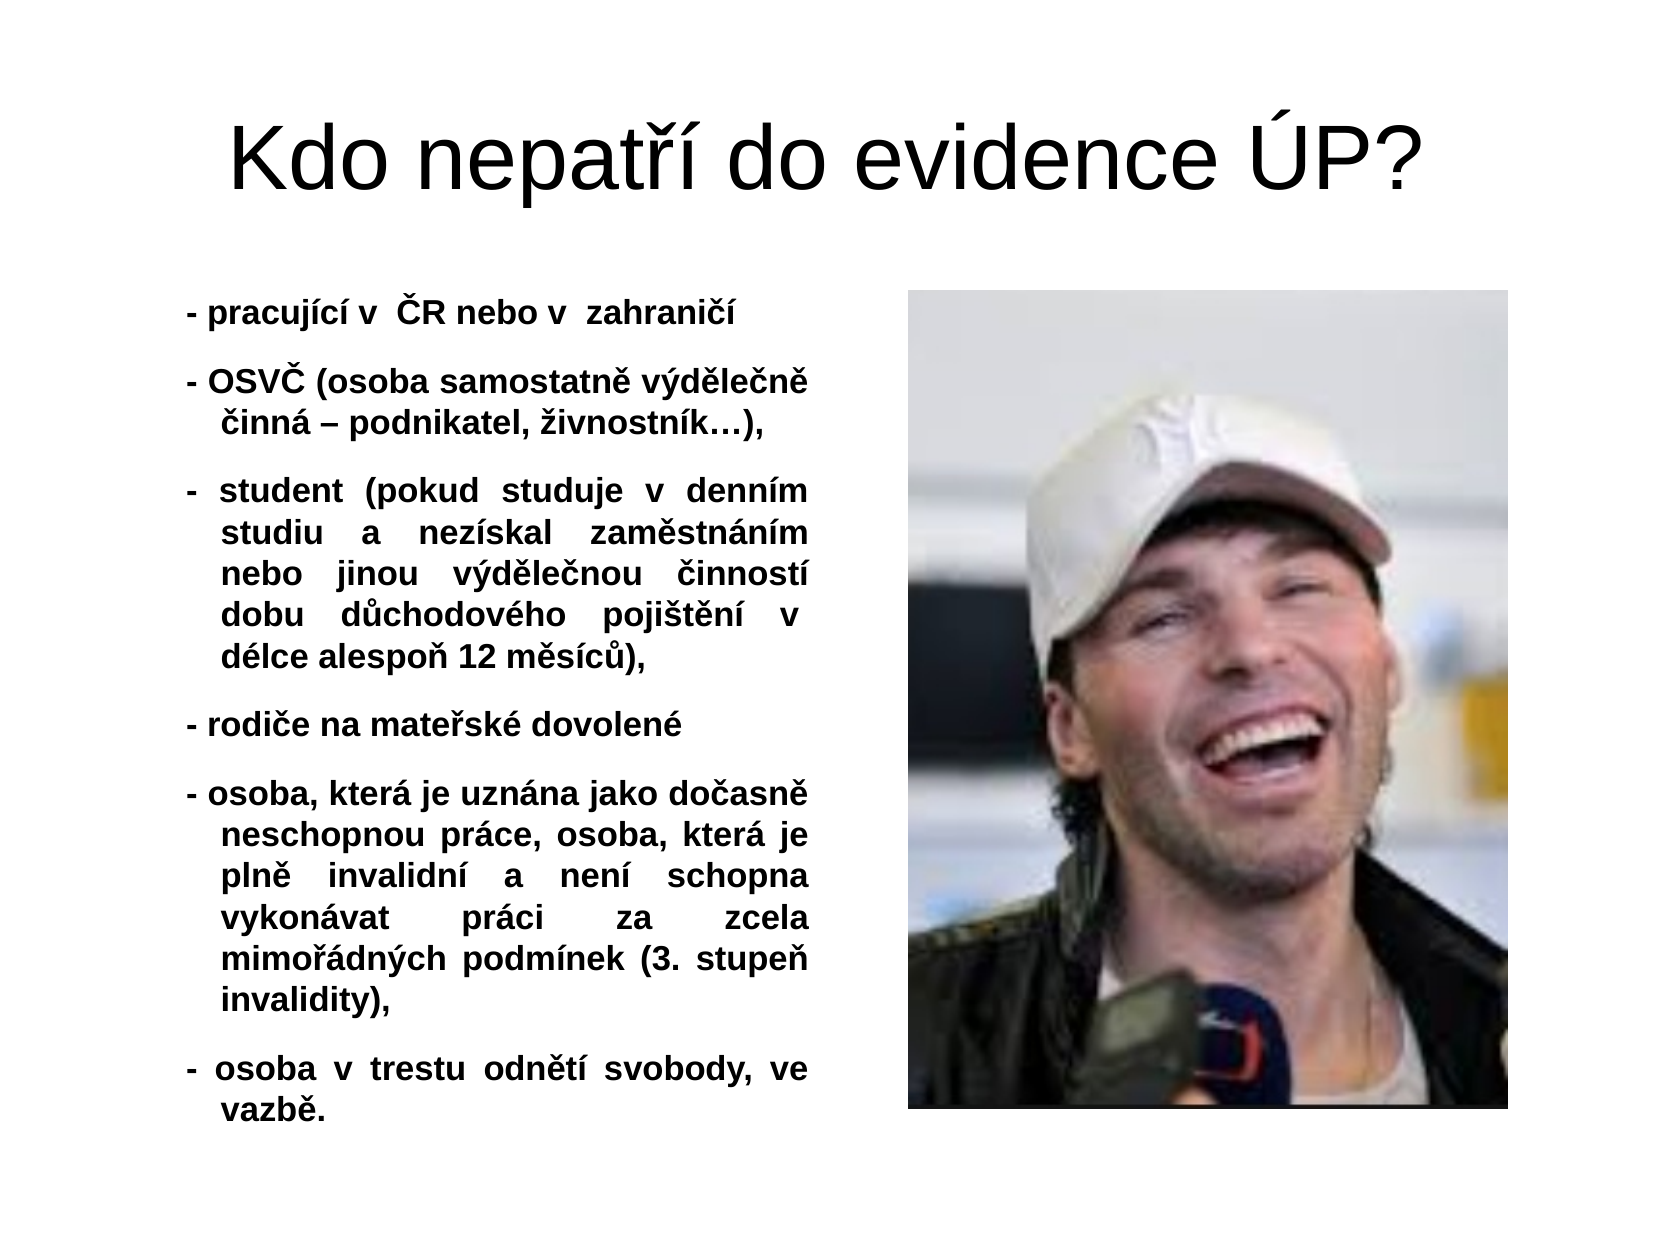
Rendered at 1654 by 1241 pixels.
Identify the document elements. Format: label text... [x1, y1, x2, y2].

list - pracující v ČR nebo v zahraničí - OSVČ (osoba samostatně výdělečně činná – podnikatel, živnostník…), - student (pokud studuje v denním studiu a nezískal zaměstnáním nebo jinou výdělečnou činností dobu důchodového pojištění v délce alespoň 12 měsíců), - rodiče na mateřské dovolené - osoba, která je uznána jako dočasně neschopnou práce, osoba, která je plně invalidní a není schopna vykonávat práci za zcela mimořádných podmínek (3. stupeň invalidity), - osoba v trestu odnětí svobody, ve vazbě. [82, 290, 809, 1173]
title Kdo nepatří do evidence ÚP? [82, 49, 1571, 257]
picture [908, 290, 1508, 1109]
